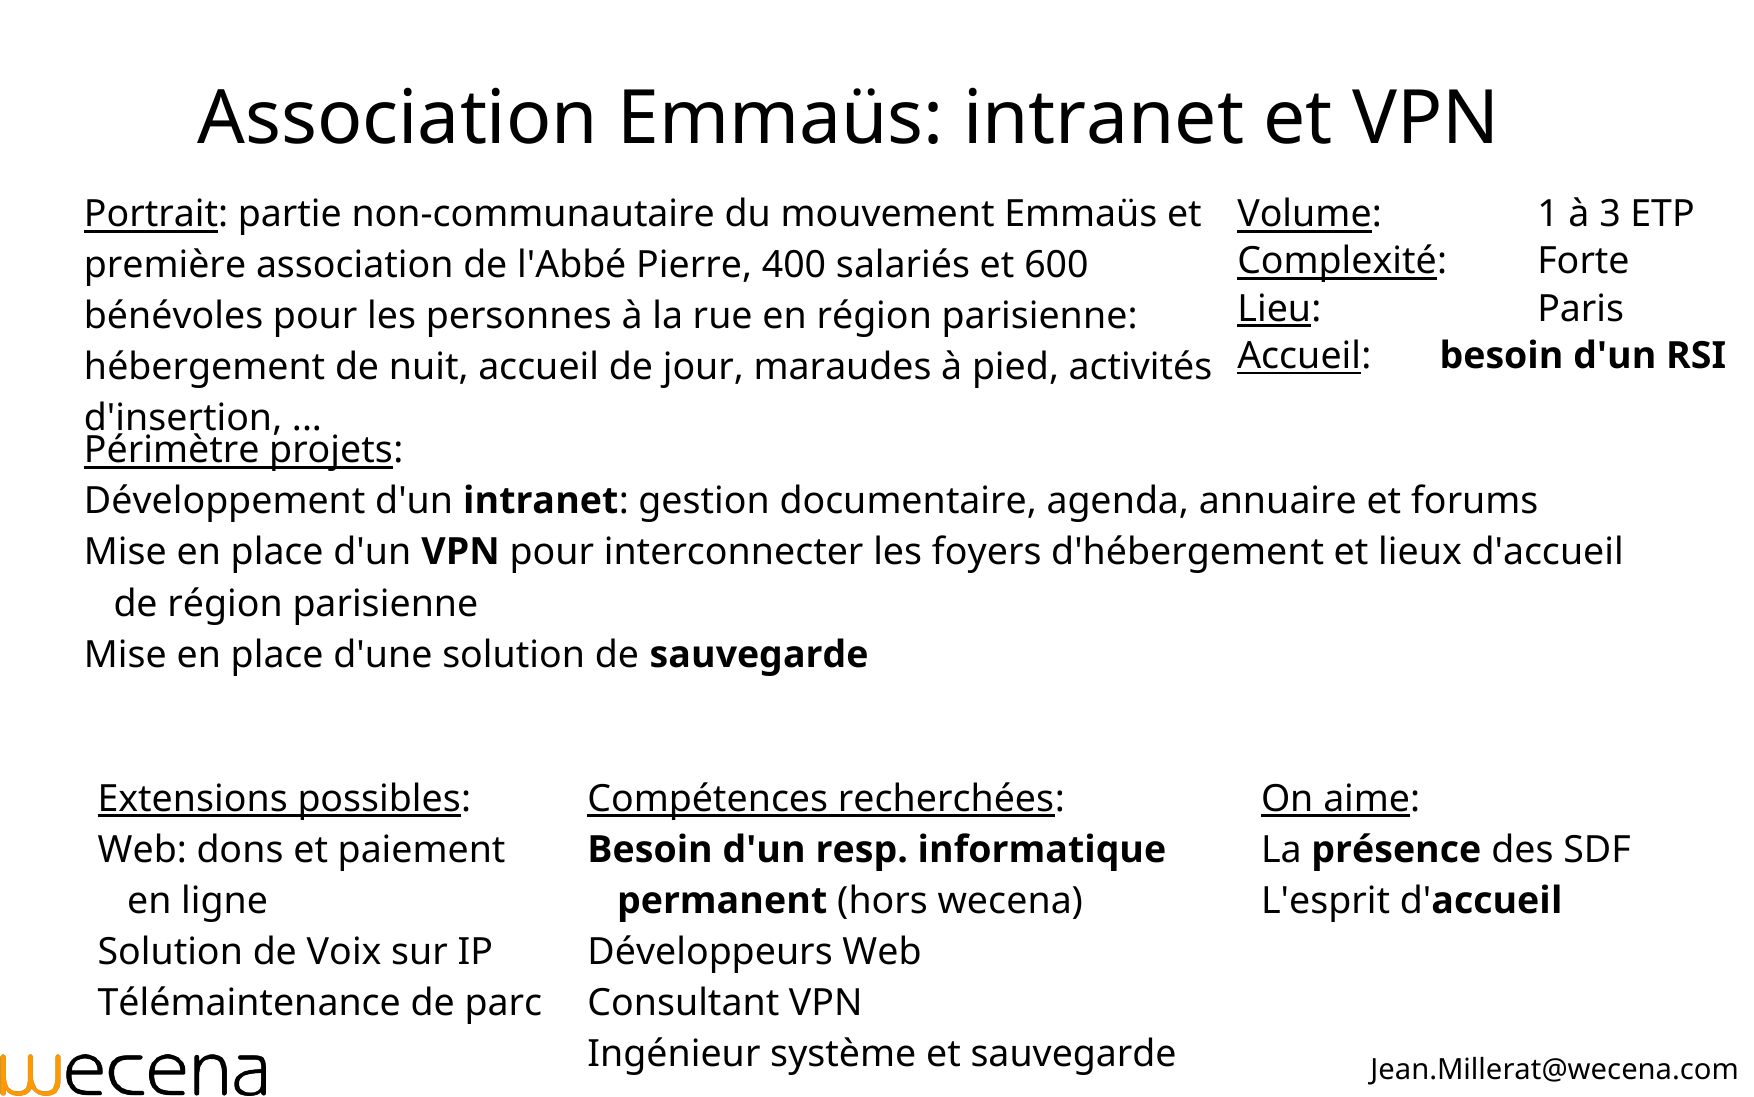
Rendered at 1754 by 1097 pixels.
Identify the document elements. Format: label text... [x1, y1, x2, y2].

text_box Lieu: Paris [1241, 287, 1629, 321]
text_box On aime: La présence des SDF L'esprit d'accueil [1246, 764, 1656, 914]
text_box Extensions possibles: Web: dons et paiement en ligne Solution de Voix sur IP Télémaintenance de parc [82, 764, 572, 1004]
text_box Périmètre projets: Développement d'un intranet: gestion documentaire, agenda, annuaire et forums Mise en place d'un VPN pour interconnecter les foyers d'hébergement et lieux d'accueil de région parisienne Mise en place d'une solution de sauvegarde [69, 415, 1684, 739]
title Association Emmaüs: intranet et VPN [103, 51, 1595, 178]
text_box Volume: 1 à 3 ETP [1222, 179, 1707, 239]
text_box Compétences recherchées: Besoin d'un resp. informatique permanent (hors wecena) Développeurs Web Consultant VPN Ingénieur système et sauvegarde [572, 764, 1205, 1049]
text_box Accueil: besoin d'un RSI [1241, 321, 1712, 381]
text_box Portrait: partie non-communautaire du mouvement Emmaüs et première association de l'Abbé Pierre, 400 salariés et 600 bénévoles pour les personnes à la rue en région parisienne: hébergement de nuit, accueil de jour, maraudes à pied, activités d'insertion, ... [69, 179, 1241, 387]
picture [0, 1054, 266, 1097]
text_box Complexité: Forte [1222, 239, 1636, 287]
